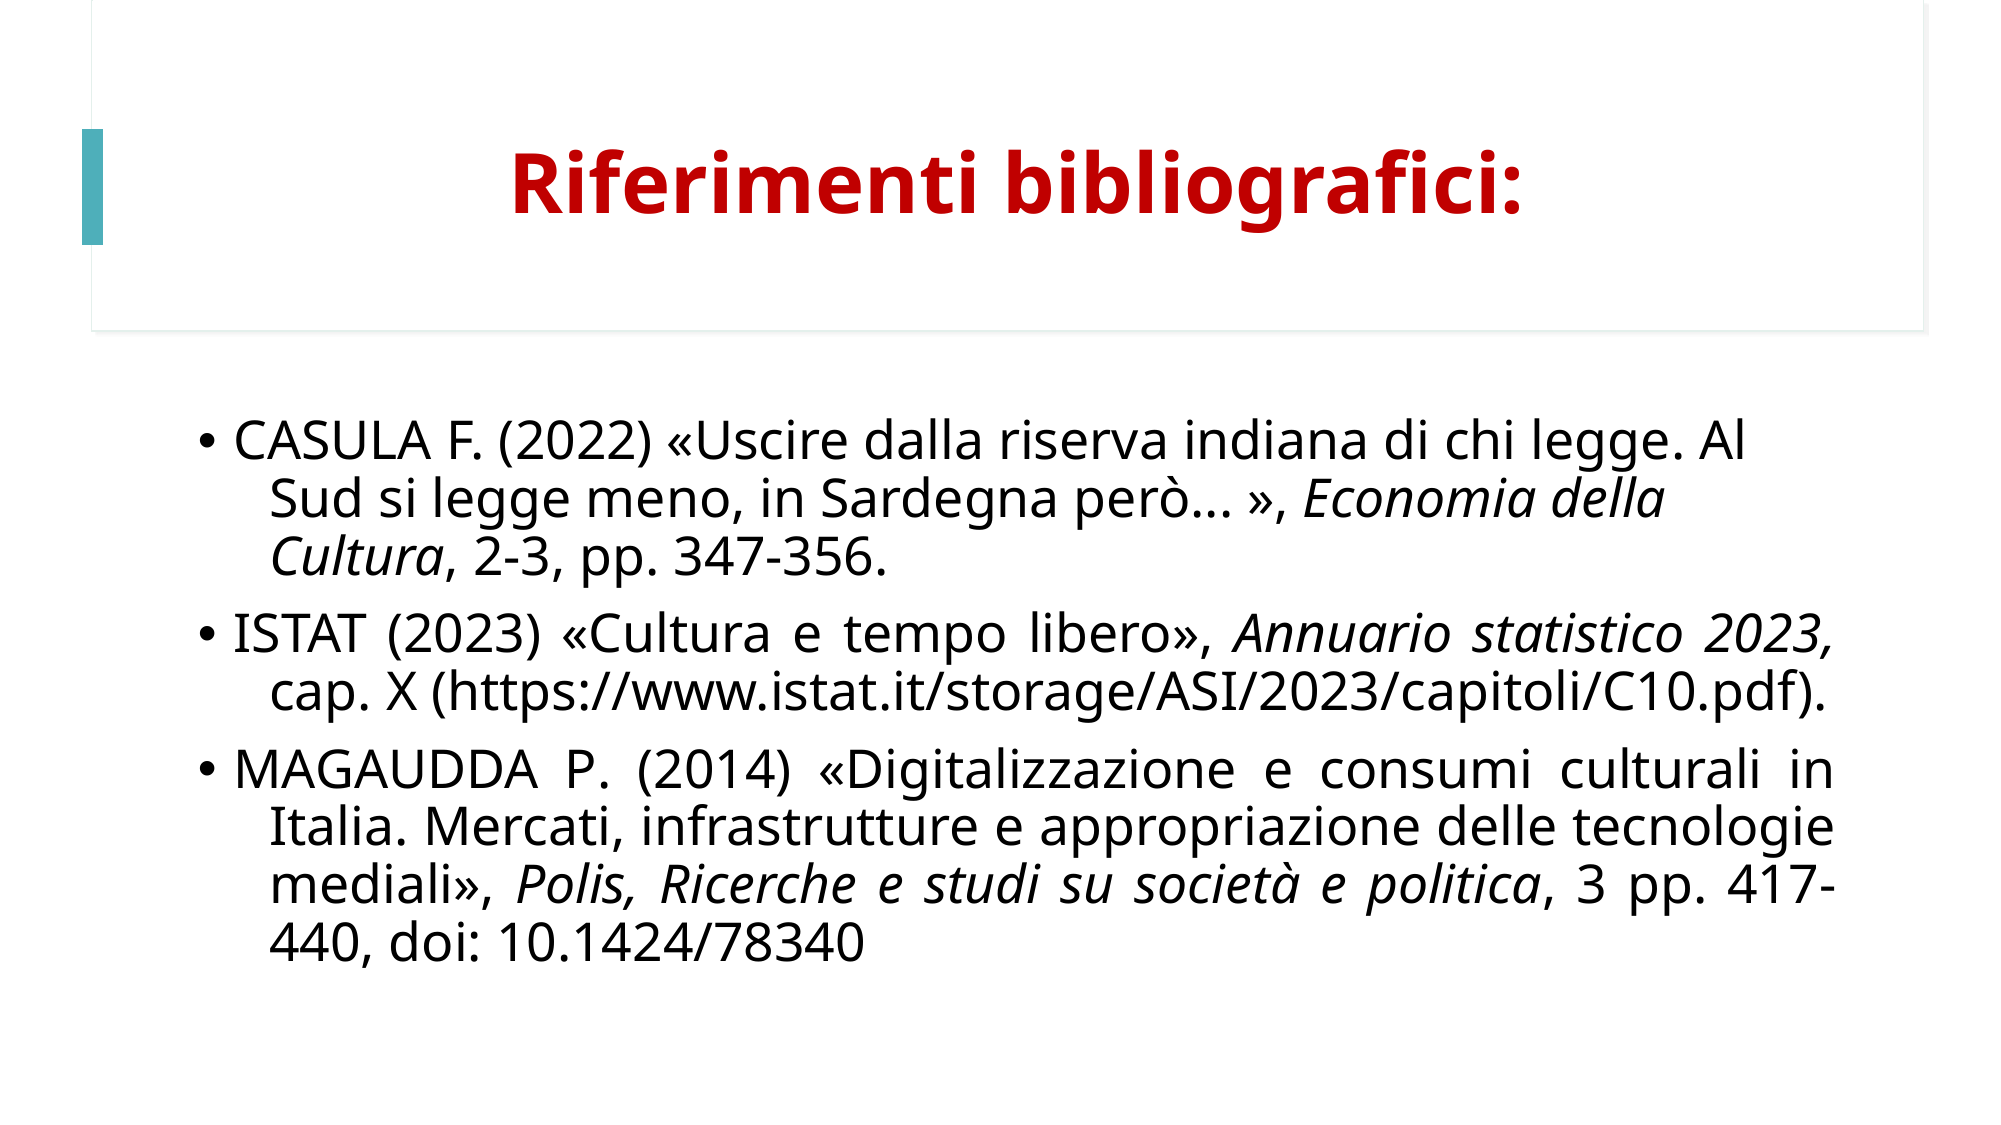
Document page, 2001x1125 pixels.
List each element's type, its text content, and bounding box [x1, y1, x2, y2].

list Casula F. (2022) «Uscire dalla riserva indiana di chi legge. Al Sud si legge meno, in Sardegna però... », Economia della Cultura, 2-3, pp. 347-356. Istat (2023) «Cultura e tempo libero», Annuario statistico 2023, cap. X (https://www.istat.it/storage/ASI/2023/capitoli/C10.pdf). Magaudda P. (2014) «Digitalizzazione e consumi culturali in Italia. Mercati, infrastrutture e appropriazione delle tecnologie mediali», Polis, Ricerche e studi su società e politica, 3 pp. 417-440, doi: 10.1424/78340 [183, 406, 1852, 1013]
title Riferimenti bibliografici: [183, 90, 1852, 284]
